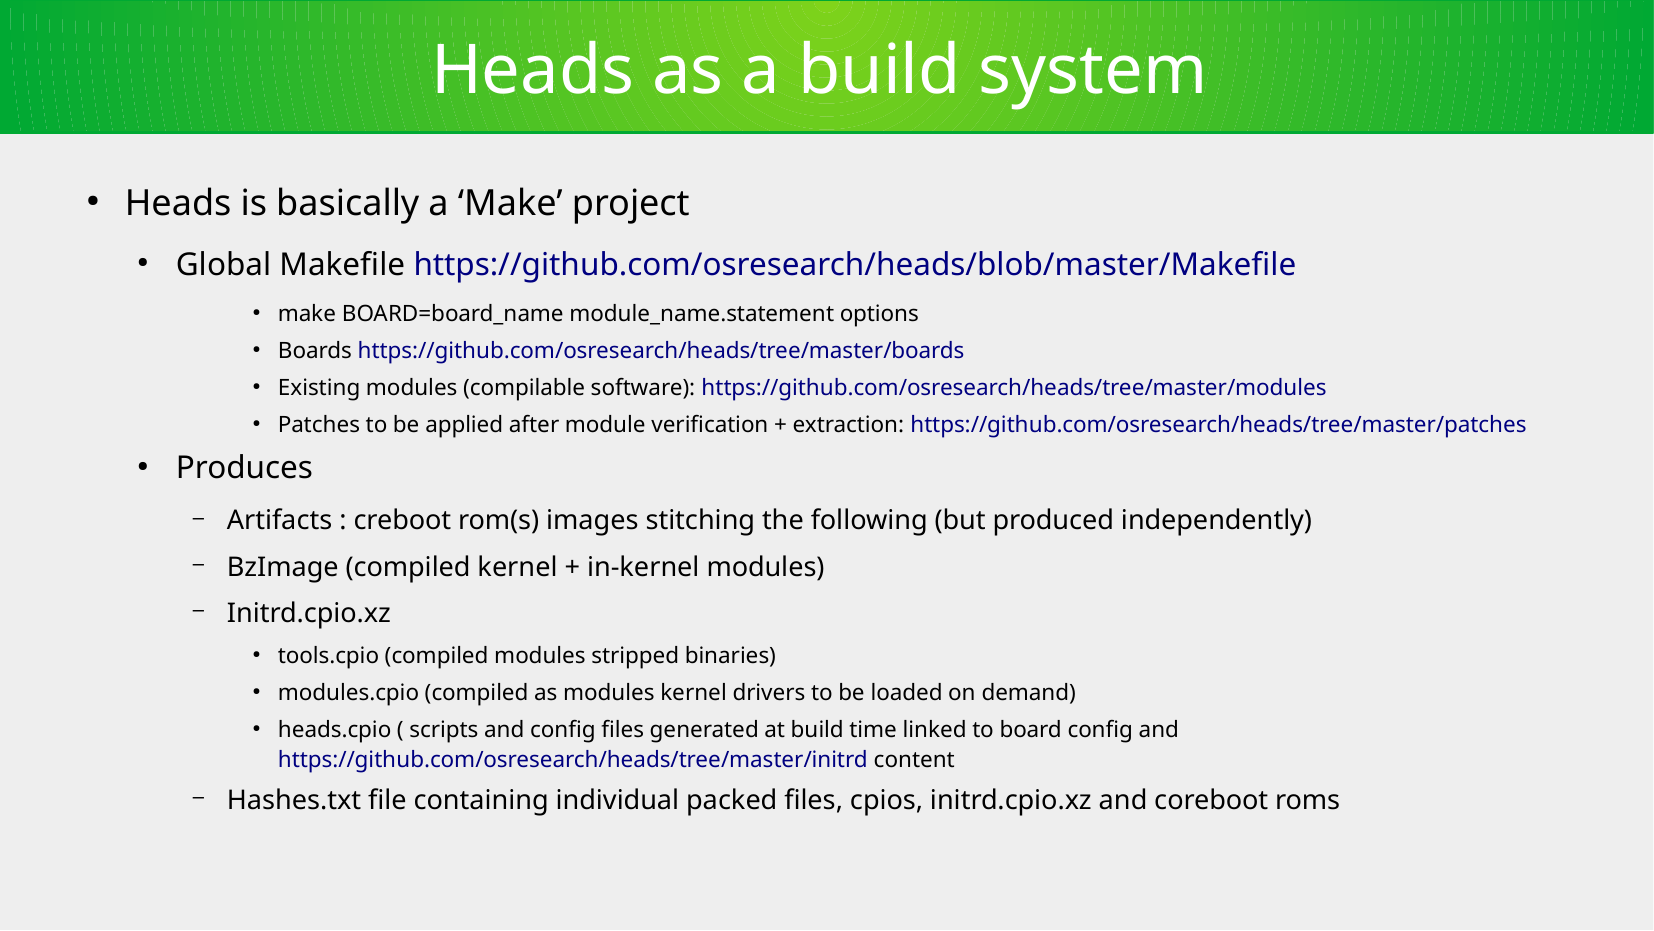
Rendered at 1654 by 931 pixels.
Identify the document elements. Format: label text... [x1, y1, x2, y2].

list Heads is basically a ‘Make’ project Global Makefile https://github.com/osresearch/heads/blob/master/Makefile make BOARD=board_name module_name.statement options Boards https://github.com/osresearch/heads/tree/master/boards Existing modules (compilable software): https://github.com/osresearch/heads/tree/master/modules Patches to be applied after module verification + extraction: https://github.com/osresearch/heads/tree/master/patches Produces Artifacts : creboot rom(s) images stitching the following (but produced independently) BzImage (compiled kernel + in-kernel modules) Initrd.cpio.xz tools.cpio (compiled modules stripped binaries) modules.cpio (compiled as modules kernel drivers to be loaded on demand) heads.cpio ( scripts and config files generated at build time linked to board config and https://github.com/osresearch/heads/tree/master/initrd content Hashes.txt file containing individual packed files, cpios, initrd.cpio.xz and coreboot roms [73, 177, 1565, 827]
title Heads as a build system [73, 14, 1565, 119]
